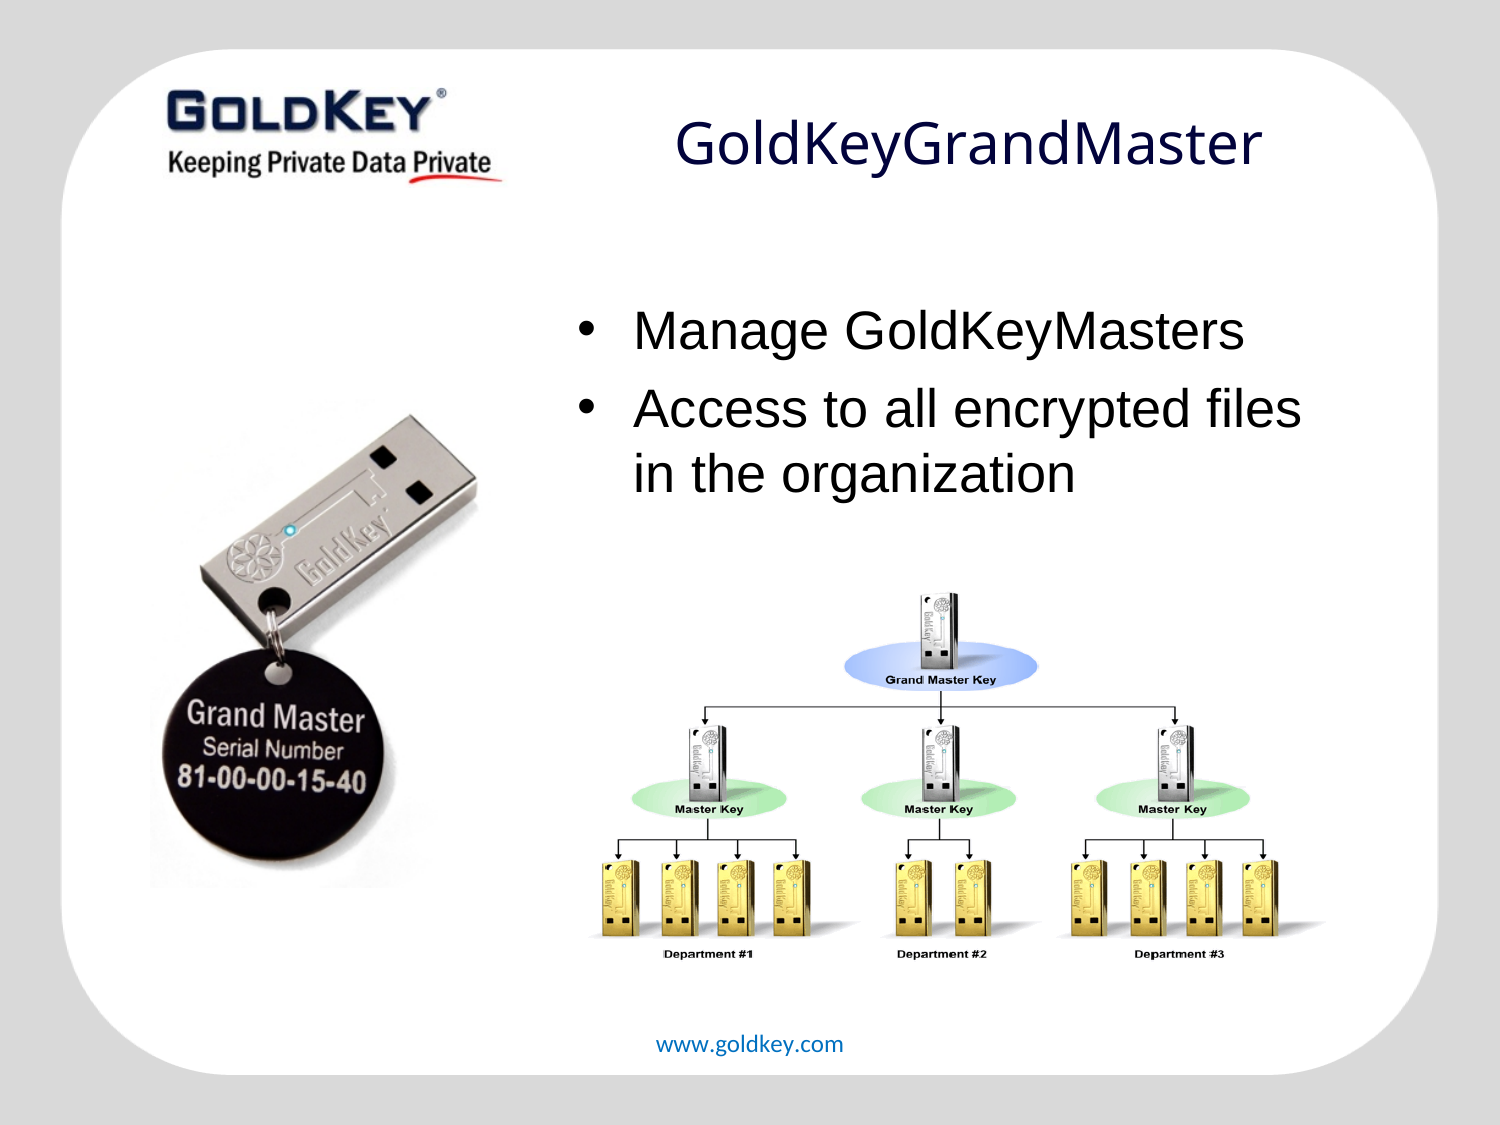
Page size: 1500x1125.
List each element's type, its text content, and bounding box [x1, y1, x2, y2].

title GoldKeyGrandMaster [587, 98, 1351, 184]
list Manage GoldKeyMasters Access to all encrypted files in the organization [562, 287, 1338, 943]
picture [57, 45, 1442, 1079]
